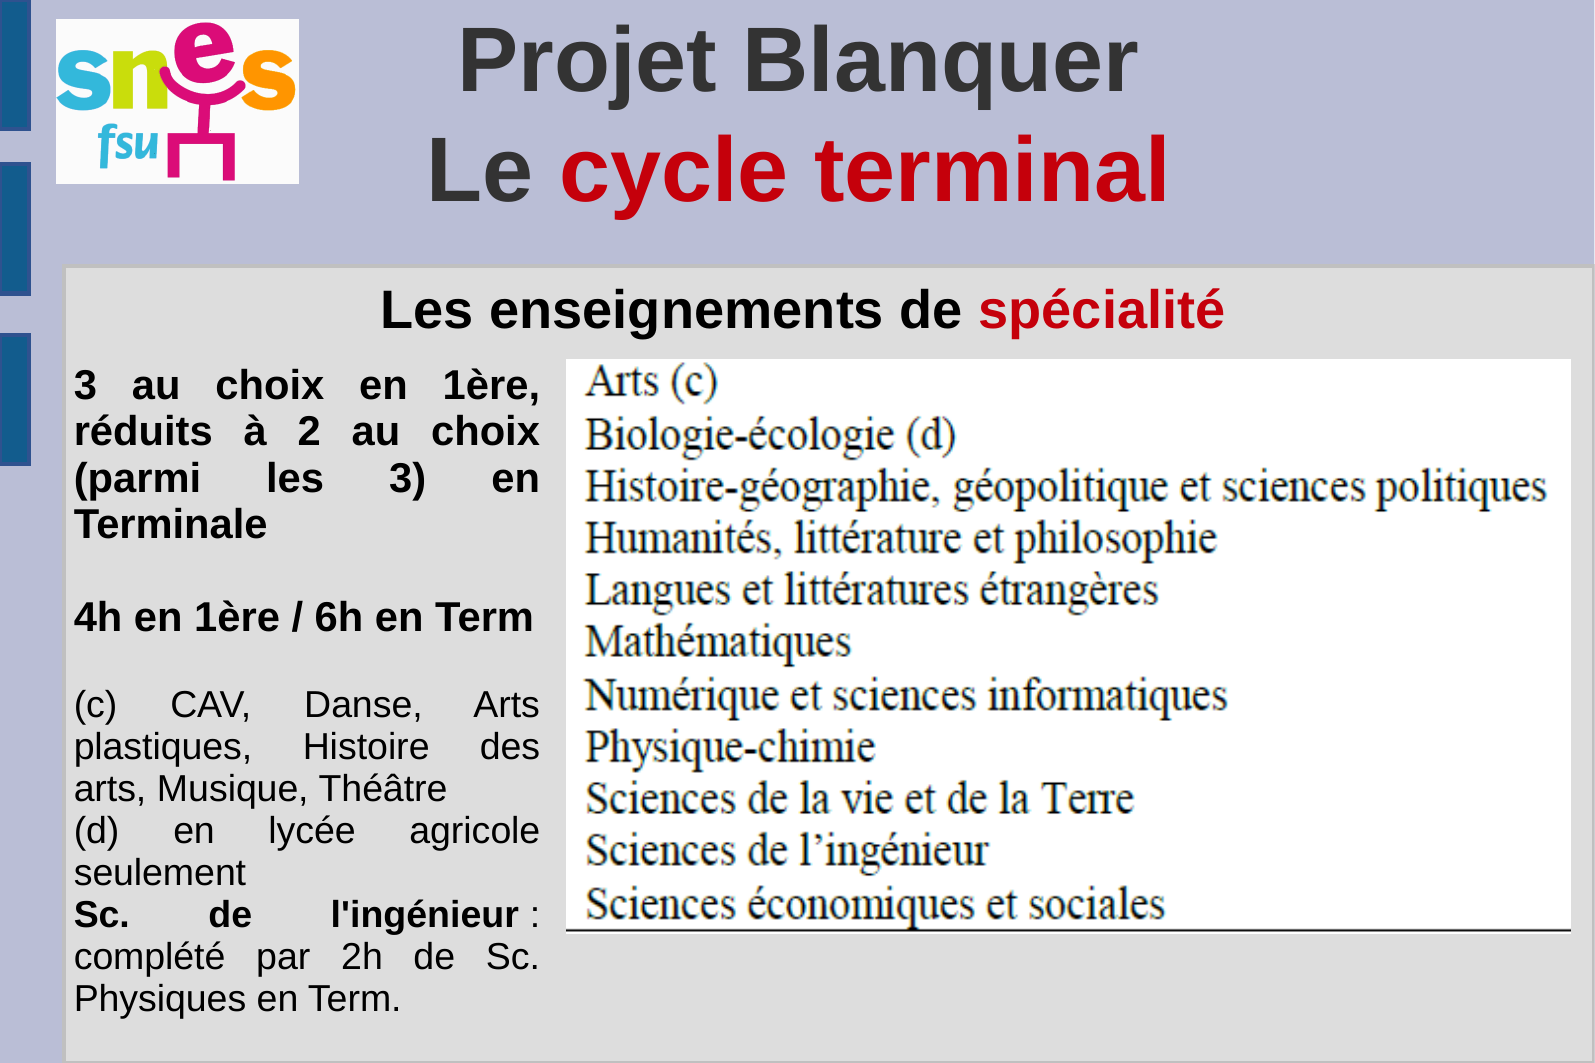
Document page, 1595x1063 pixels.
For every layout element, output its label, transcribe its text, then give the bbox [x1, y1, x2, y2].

picture [56, 19, 299, 184]
text_box 3 au choix en 1ère, réduits à 2 au choix (parmi les 3) en Terminale 4h en 1ère / 6h en Term [59, 354, 556, 676]
picture [566, 359, 1571, 934]
title Projet Blanquer Le cycle terminal [118, 0, 1480, 206]
text_box (c) CAV, Danse, Arts plastiques, Histoire des arts, Musique, Théâtre (d) en lycée agricole seulement Sc. de l'ingénieur : complété par 2h de Sc. Physiques en Term. [59, 676, 556, 1029]
text_box Les enseignements de spécialité [295, 271, 1312, 387]
